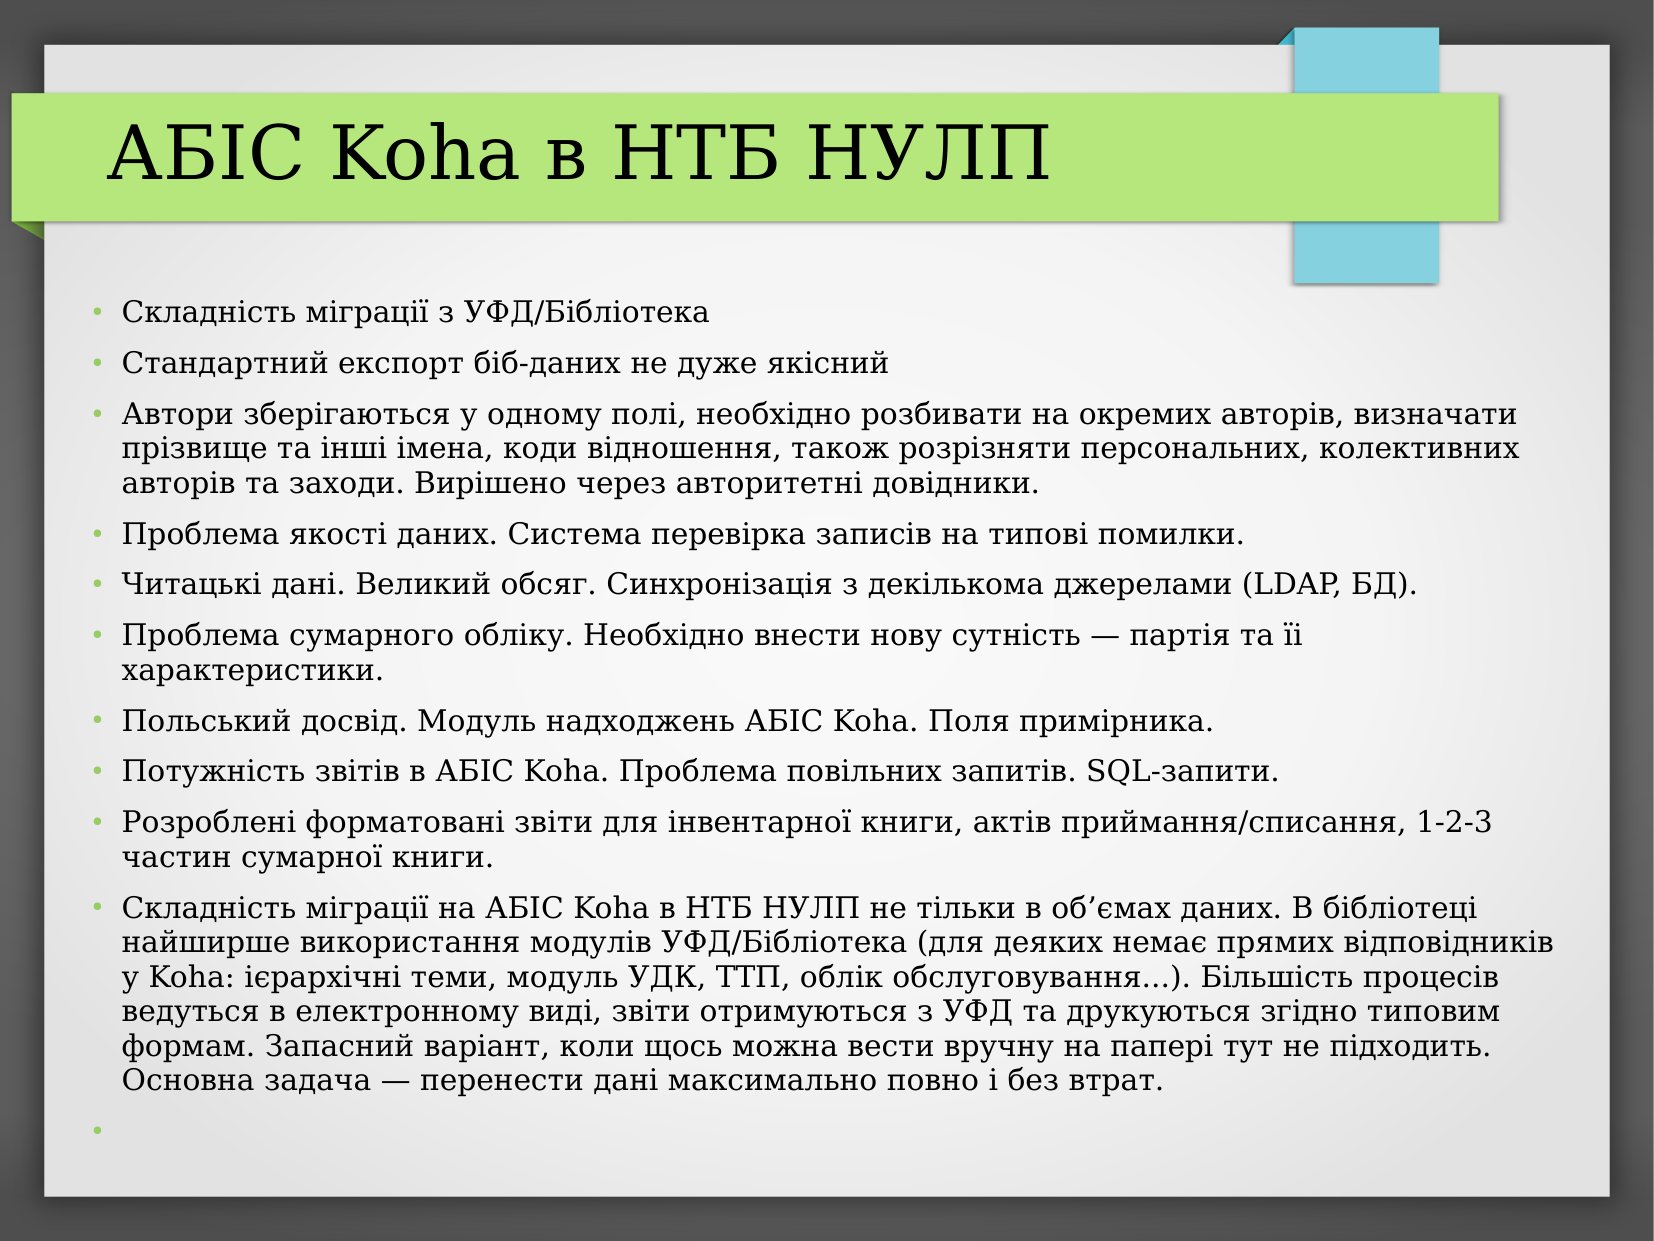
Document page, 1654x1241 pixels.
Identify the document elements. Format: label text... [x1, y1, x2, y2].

title АБІС Koha в НТБ НУЛП [35, 85, 1489, 222]
picture [0, 0, 1654, 1241]
list Складність міграції з УФД/Бібліотека Стандартний експорт біб-даних не дуже якісний Автори зберігаються у одному полі, необхідно розбивати на окремих авторів, визначати прізвище та інші імена, коди відношення, також розрізняти персональних, колективних авторів та заходи. Вирішено через авторитетні довідники. Проблема якості даних. Система перевірка записів на типові помилки. Читацькі дані. Великий обсяг. Синхронізація з декількома джерелами (LDAP, БД). Проблема сумарного обліку. Необхідно внести нову сутність — партія та їі характеристики. Польський досвід. Модуль надходжень АБІС Koha. Поля примірника. Потужність звітів в АБІС Koha. Проблема повільних запитів. SQL-запити. Розроблені форматовані звіти для інвентарної книги, актів приймання/списання, 1-2-3 частин сумарної книги. Складність міграції на АБІС Koha в НТБ НУЛП не тільки в об’ємах даних. В бібліотеці найширше використання модулів УФД/Бібліотека (для деяких немає прямих відповідників у Koha: ієрархічні теми, модуль УДК, ТТП, облік обслуговування...). Більшість процесів ведуться в електронному виді, звіти отримуються з УФД та друкуються згідно типовим формам. Запасний варіант, коли щось можна вести вручну на папері тут не підходить. Основна задача — перенести дані максимально повно і без втрат. [82, 295, 1571, 1134]
